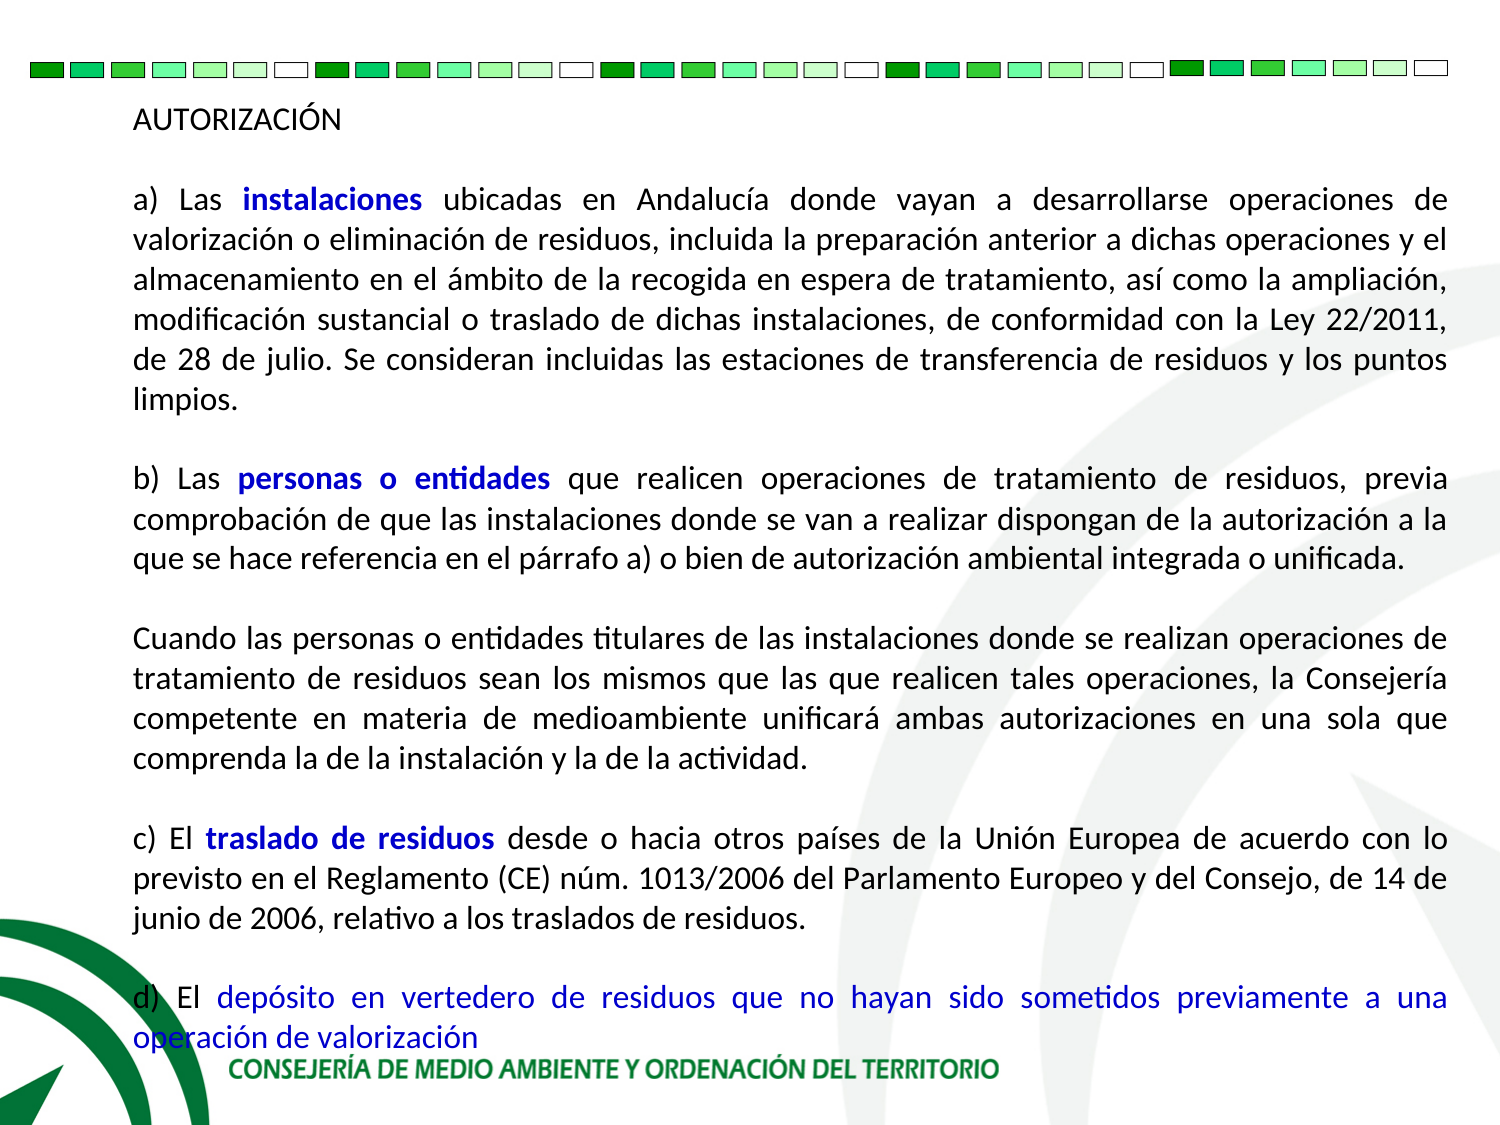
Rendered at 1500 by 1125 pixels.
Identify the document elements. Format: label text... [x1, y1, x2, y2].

text_box AUTORIZACIÓN a) Las instalaciones ubicadas en Andalucía donde vayan a desarrollarse operaciones de valorización o eliminación de residuos, incluida la preparación anterior a dichas operaciones y el almacenamiento en el ámbito de la recogida en espera de tratamiento, así como la ampliación, modificación sustancial o traslado de dichas instalaciones, de conformidad con la Ley 22/2011, de 28 de julio. Se consideran incluidas las estaciones de transferencia de residuos y los puntos limpios. b) Las personas o entidades que realicen operaciones de tratamiento de residuos, previa comprobación de que las instalaciones donde se van a realizar dispongan de la autorización a la que se hace referencia en el párrafo a) o bien de autorización ambiental integrada o unificada. Cuando las personas o entidades titulares de las instalaciones donde se realizan operaciones de tratamiento de residuos sean los mismos que las que realicen tales operaciones, la Consejería competente en materia de medioambiente unificará ambas autorizaciones en una sola que comprenda la de la instalación y la de la actividad. c) El traslado de residuos desde o hacia otros países de la Unión Europea de acuerdo con lo previsto en el Reglamento (CE) núm. 1013/2006 del Parlamento Europeo y del Consejo, de 14 de junio de 2006, relativo a los traslados de residuos. d) El depósito en vertedero de residuos que no hayan sido sometidos previamente a una operación de valorización [118, 90, 1465, 1063]
picture [0, 0, 1500, 1125]
